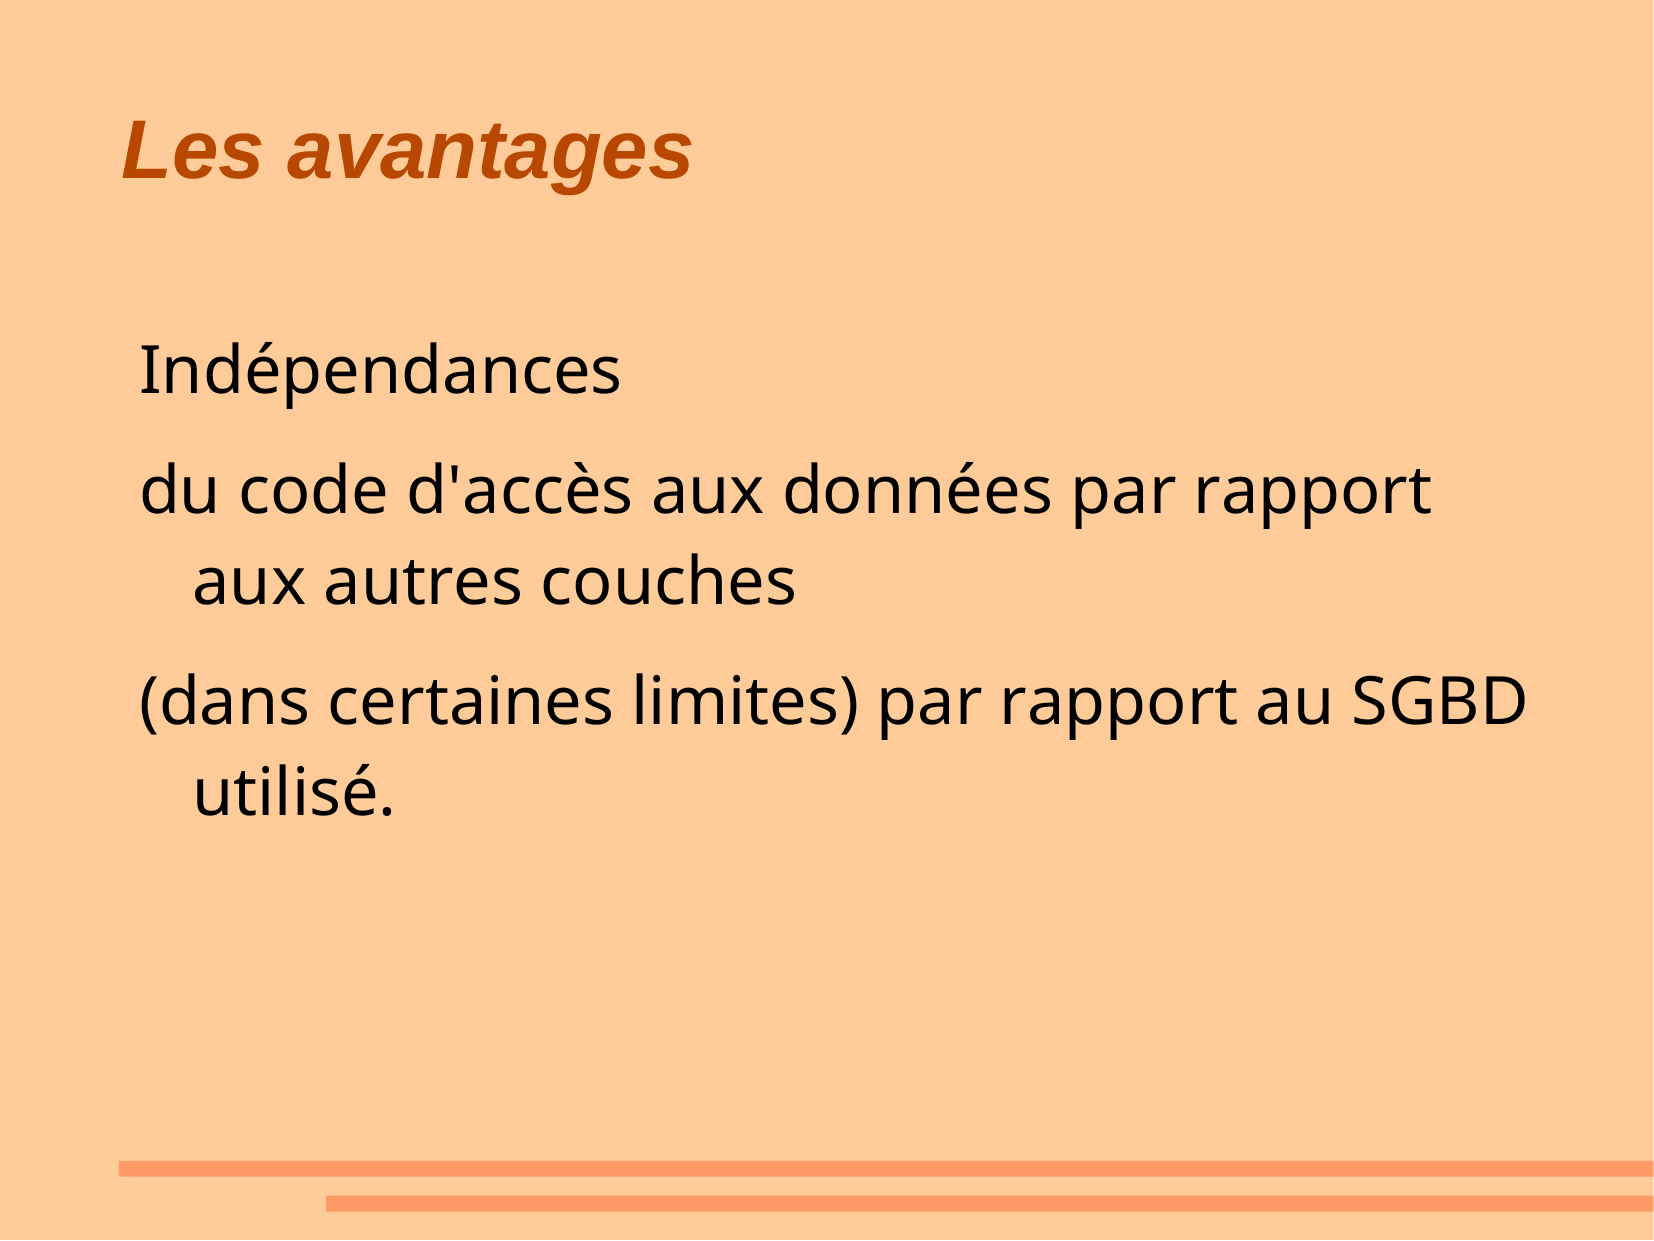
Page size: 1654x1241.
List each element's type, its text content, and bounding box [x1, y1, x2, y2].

list Indépendances du code d'accès aux données par rapport aux autres couches (dans certaines limites) par rapport au SGBD utilisé. [121, 322, 1561, 853]
title Les avantages [121, 46, 1534, 254]
